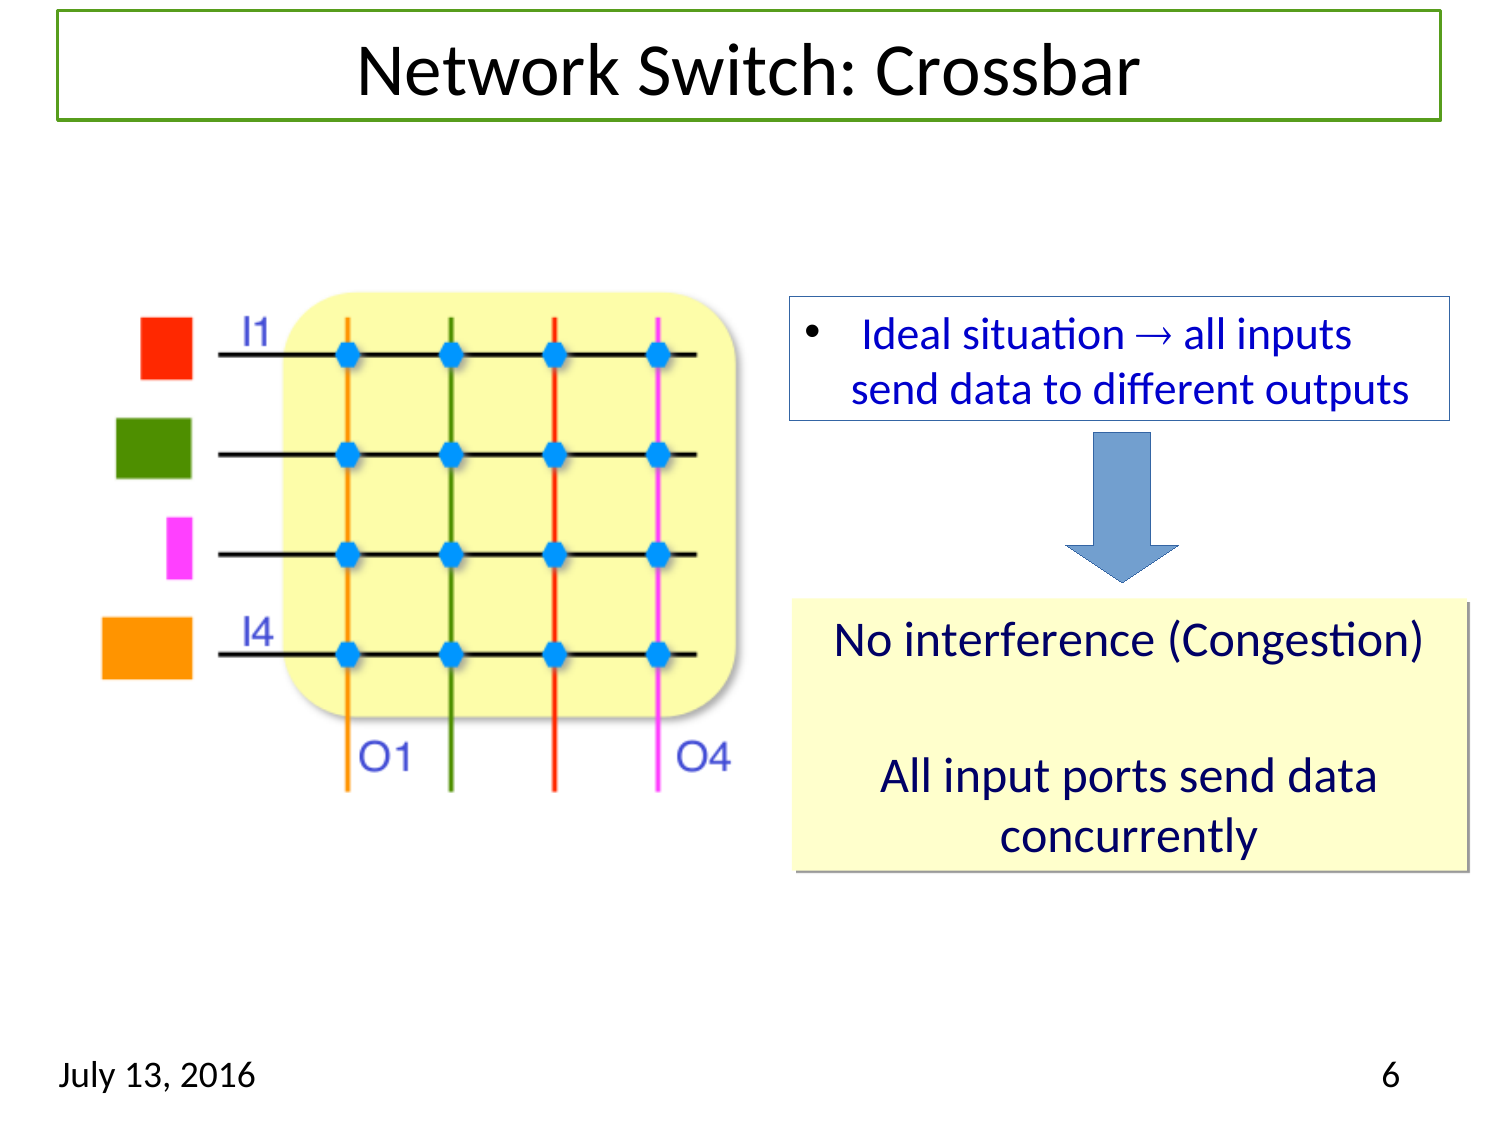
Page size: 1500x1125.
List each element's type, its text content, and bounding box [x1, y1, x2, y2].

text_box No interference (Congestion) All input ports send data concurrently [791, 598, 1467, 871]
text_box Ideal situation  all inputs send data to different outputs [789, 296, 1450, 421]
text_box [1065, 432, 1179, 583]
title Network Switch: Crossbar [57, 10, 1441, 121]
picture [25, 258, 776, 848]
